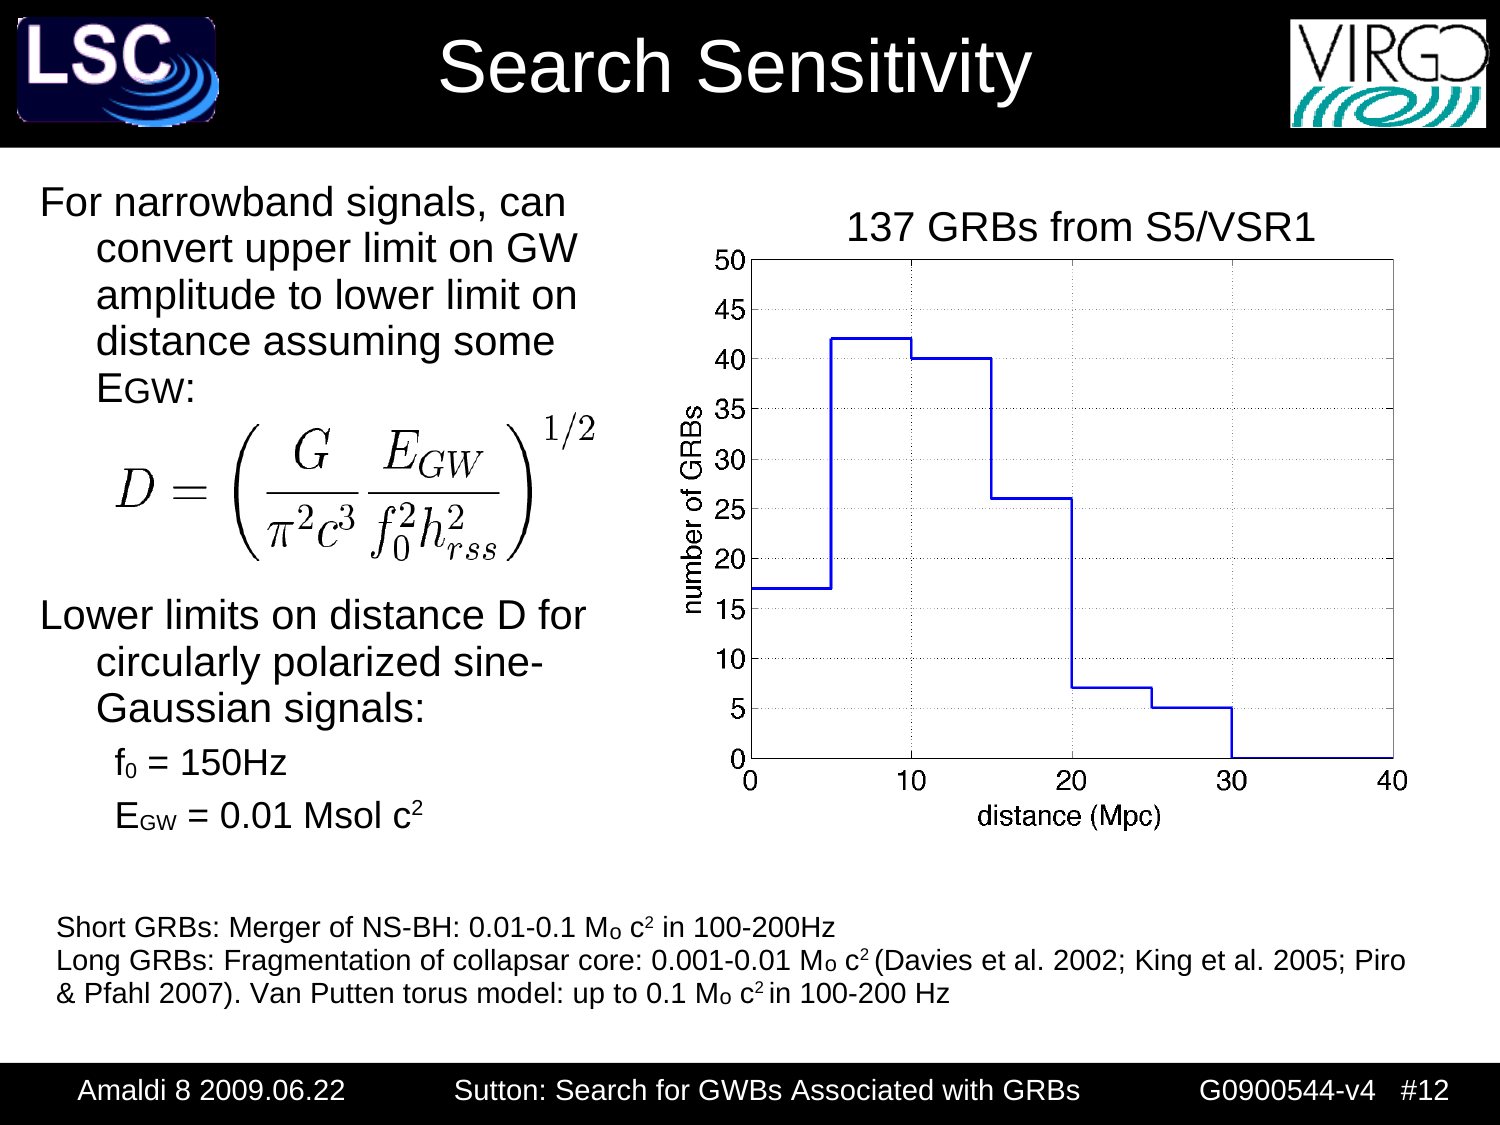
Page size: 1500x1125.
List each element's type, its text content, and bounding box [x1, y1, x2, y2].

picture [108, 424, 602, 565]
title Search Sensitivity [248, 13, 1223, 121]
text_box 137 GRBs from S5/VSR1 [831, 196, 1332, 259]
picture [1290, 23, 1492, 129]
picture [17, 17, 219, 127]
list For narrowband signals, can convert upper limit on GW amplitude to lower limit on distance assuming some EGW: [39, 178, 656, 424]
picture [643, 212, 1471, 833]
list Lower limits on distance D for circularly polarized sine-Gaussian signals: f0 = 150Hz EGW = 0.01 Msol c2 [39, 592, 650, 869]
text_box Short GRBs: Merger of NS-BH: 0.01-0.1 Mo c2 in 100-200Hz Long GRBs: Fragmentation of collapsar core: 0.001-0.01 Mo c2 (Davies et al. 2002; King et al. 2005; Piro & Pfahl 2007). Van Putten torus model: up to 0.1 Mo c2 in 100-200 Hz [41, 904, 1433, 1040]
